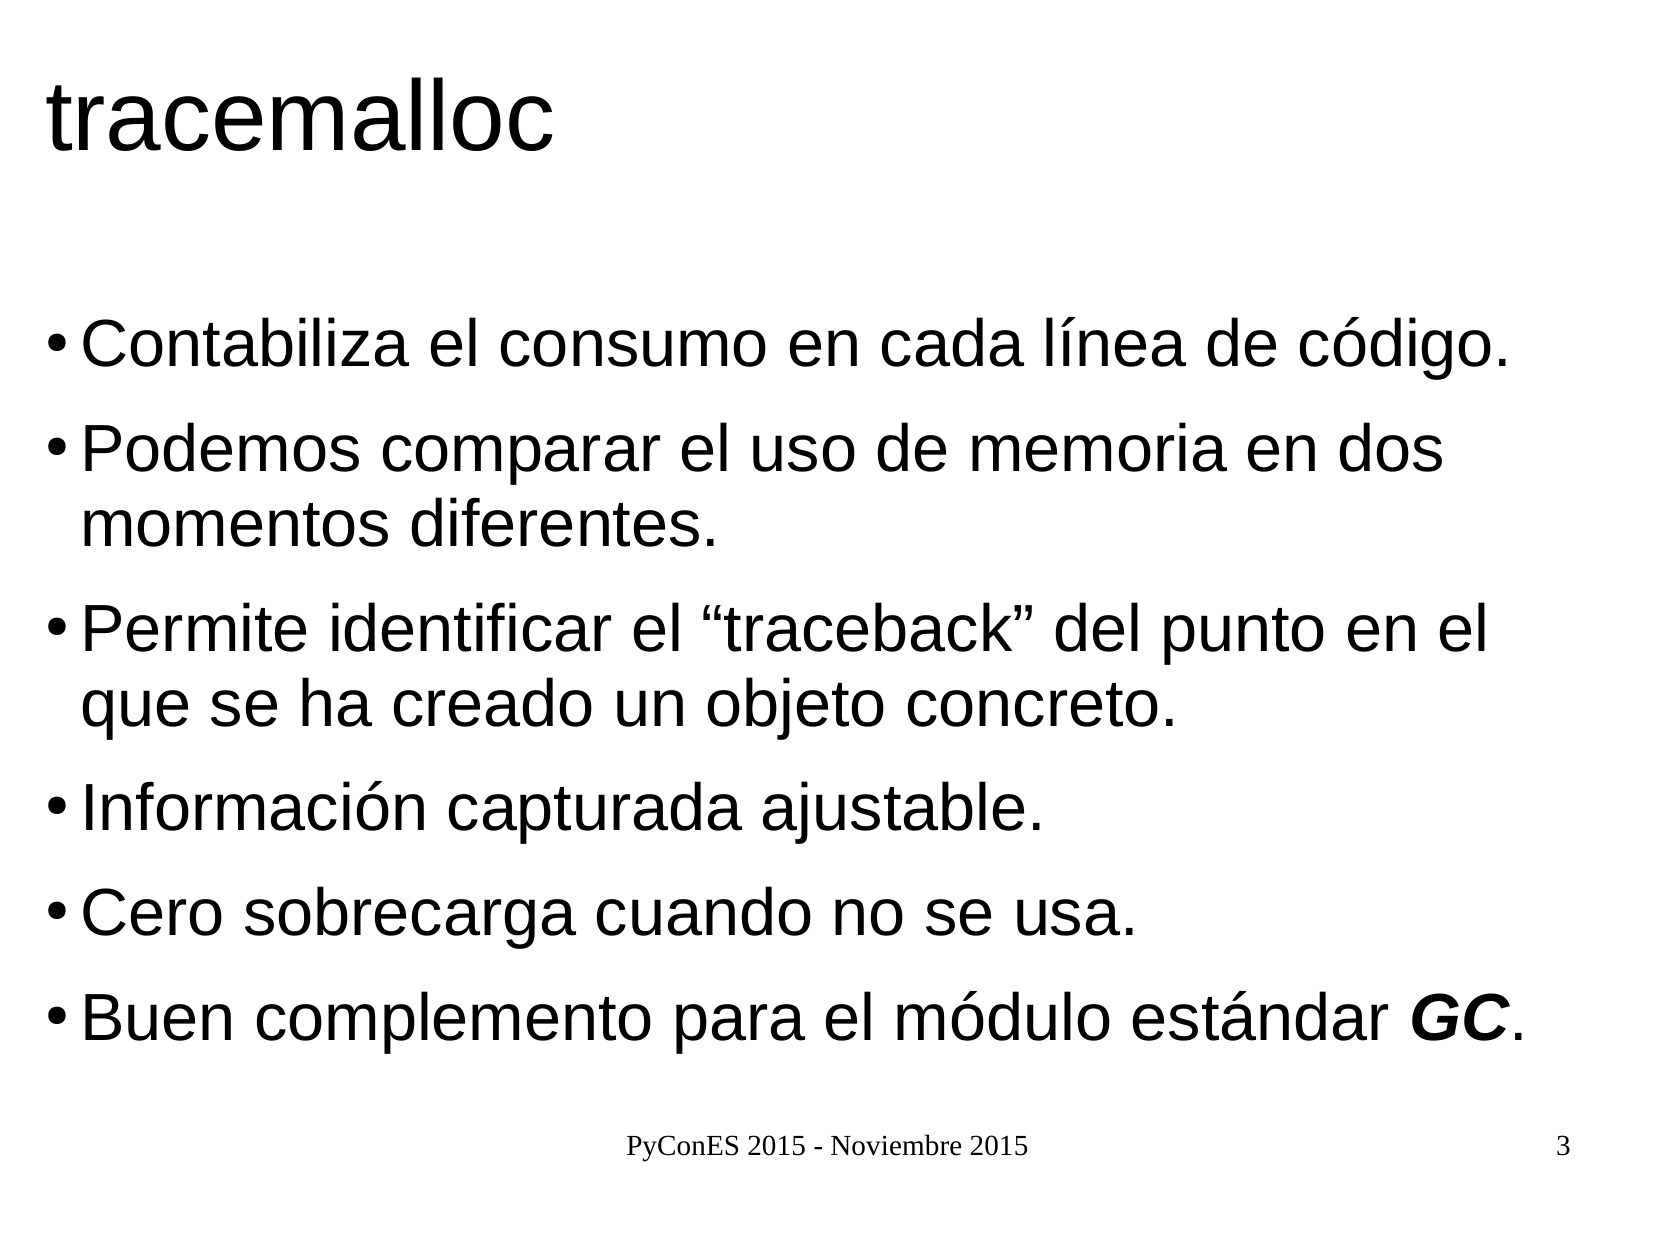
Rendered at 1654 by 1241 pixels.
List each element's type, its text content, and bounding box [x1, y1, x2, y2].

subtitle tracemalloc Contabiliza el consumo en cada línea de código. Podemos comparar el uso de memoria en dos momentos diferentes. Permite identificar el “traceback” del punto en el que se ha creado un objeto concreto. Información capturada ajustable. Cero sobrecarga cuando no se usa. Buen complemento para el módulo estándar GC. [45, 60, 1606, 1096]
